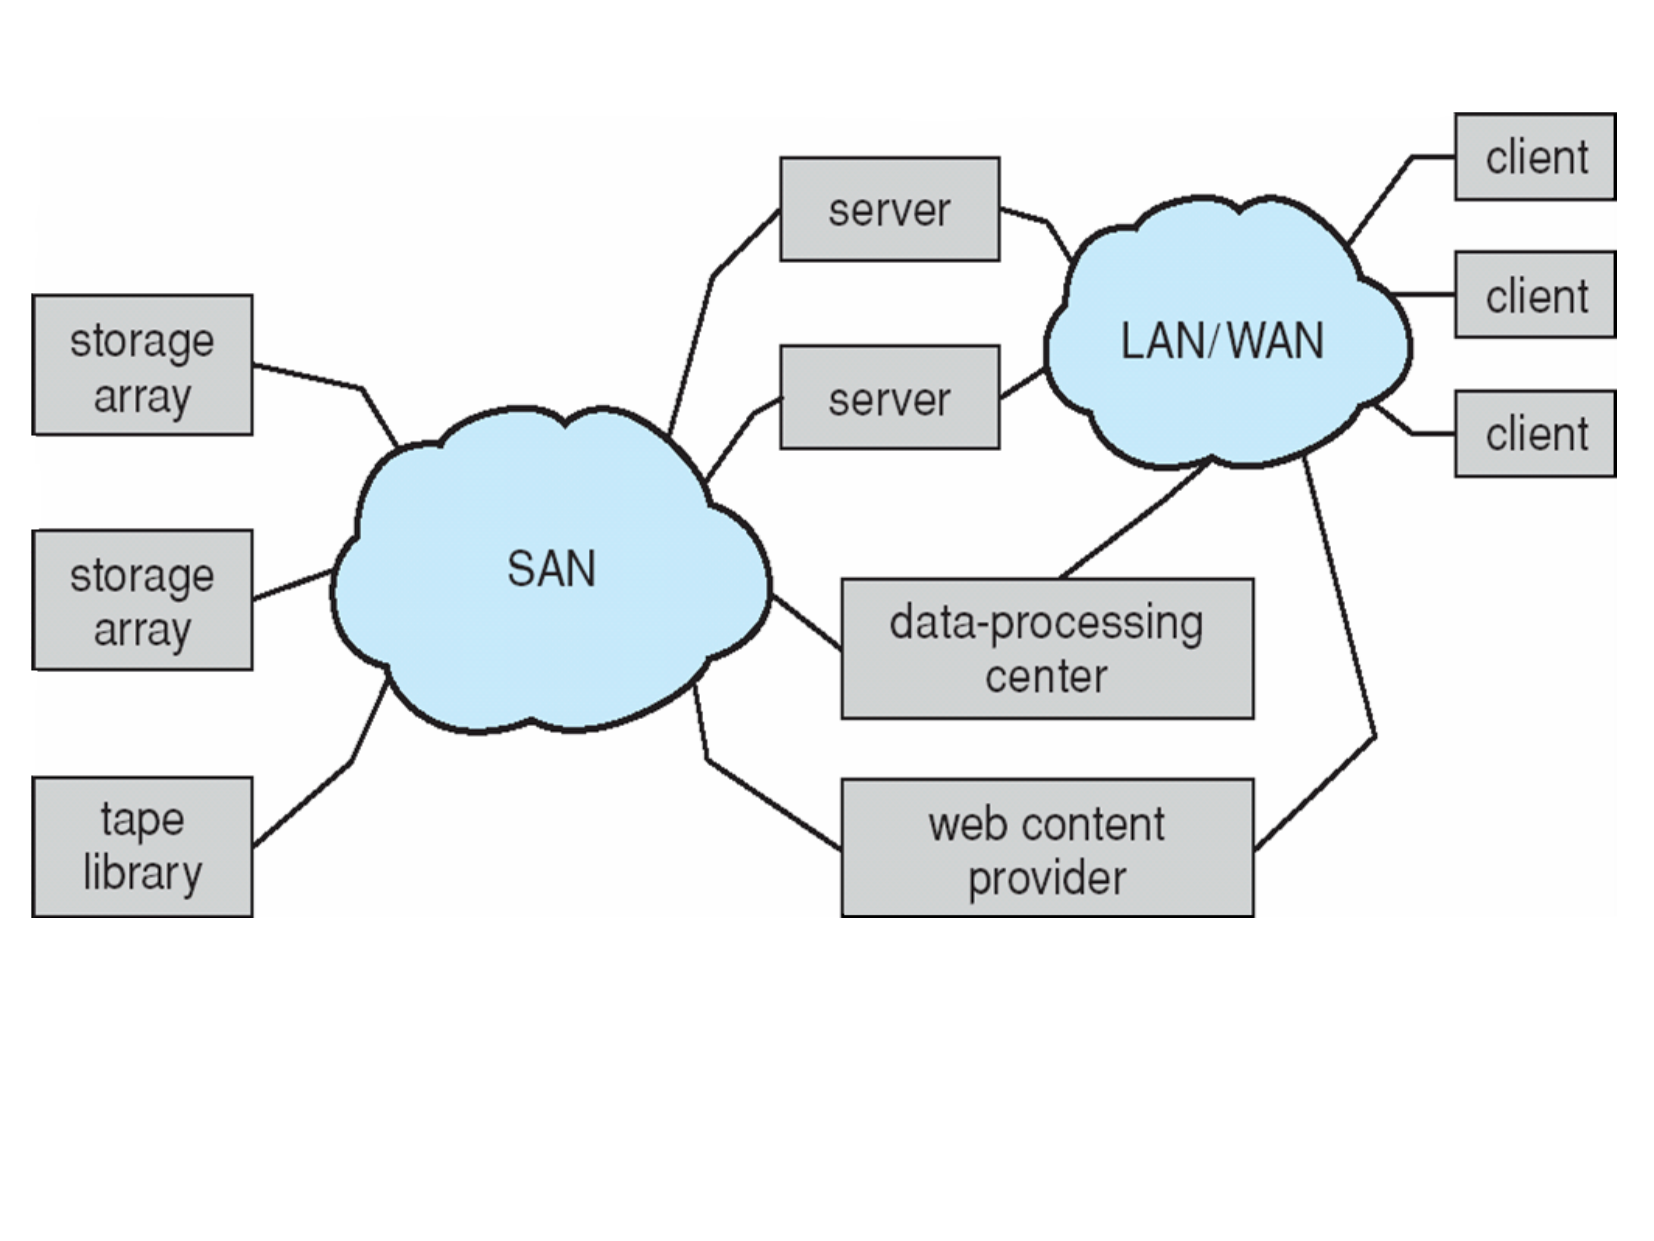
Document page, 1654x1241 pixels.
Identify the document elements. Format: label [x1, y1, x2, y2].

picture [30, 111, 1617, 918]
